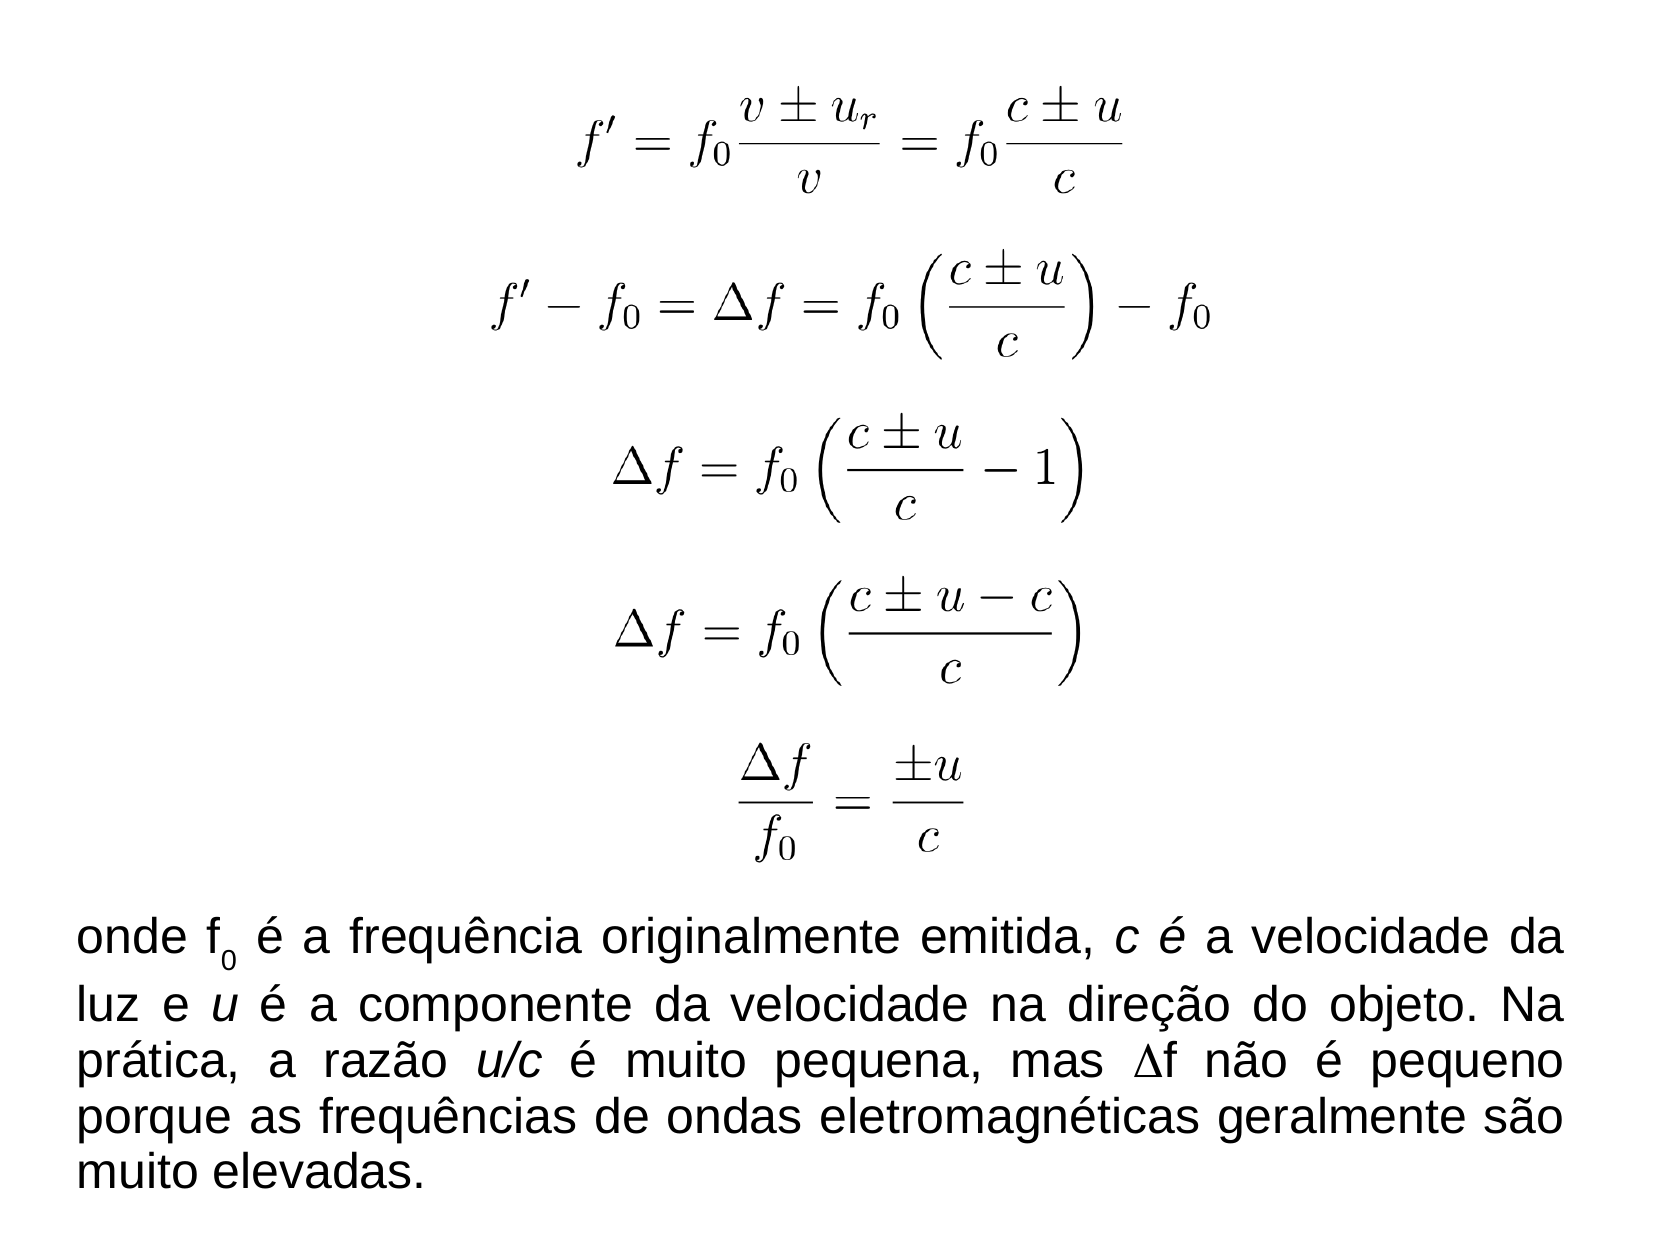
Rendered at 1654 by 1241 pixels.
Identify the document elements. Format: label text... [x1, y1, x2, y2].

picture [466, 70, 1235, 879]
subtitle onde f0 é a frequência originalmente emitida, c é a velocidade da luz e u é a componente da velocidade na direção do objeto. Na prática, a razão u/c é muito pequena, mas Df não é pequeno porque as frequências de ondas eletromagnéticas geralmente são muito elevadas. [76, 902, 1565, 1206]
